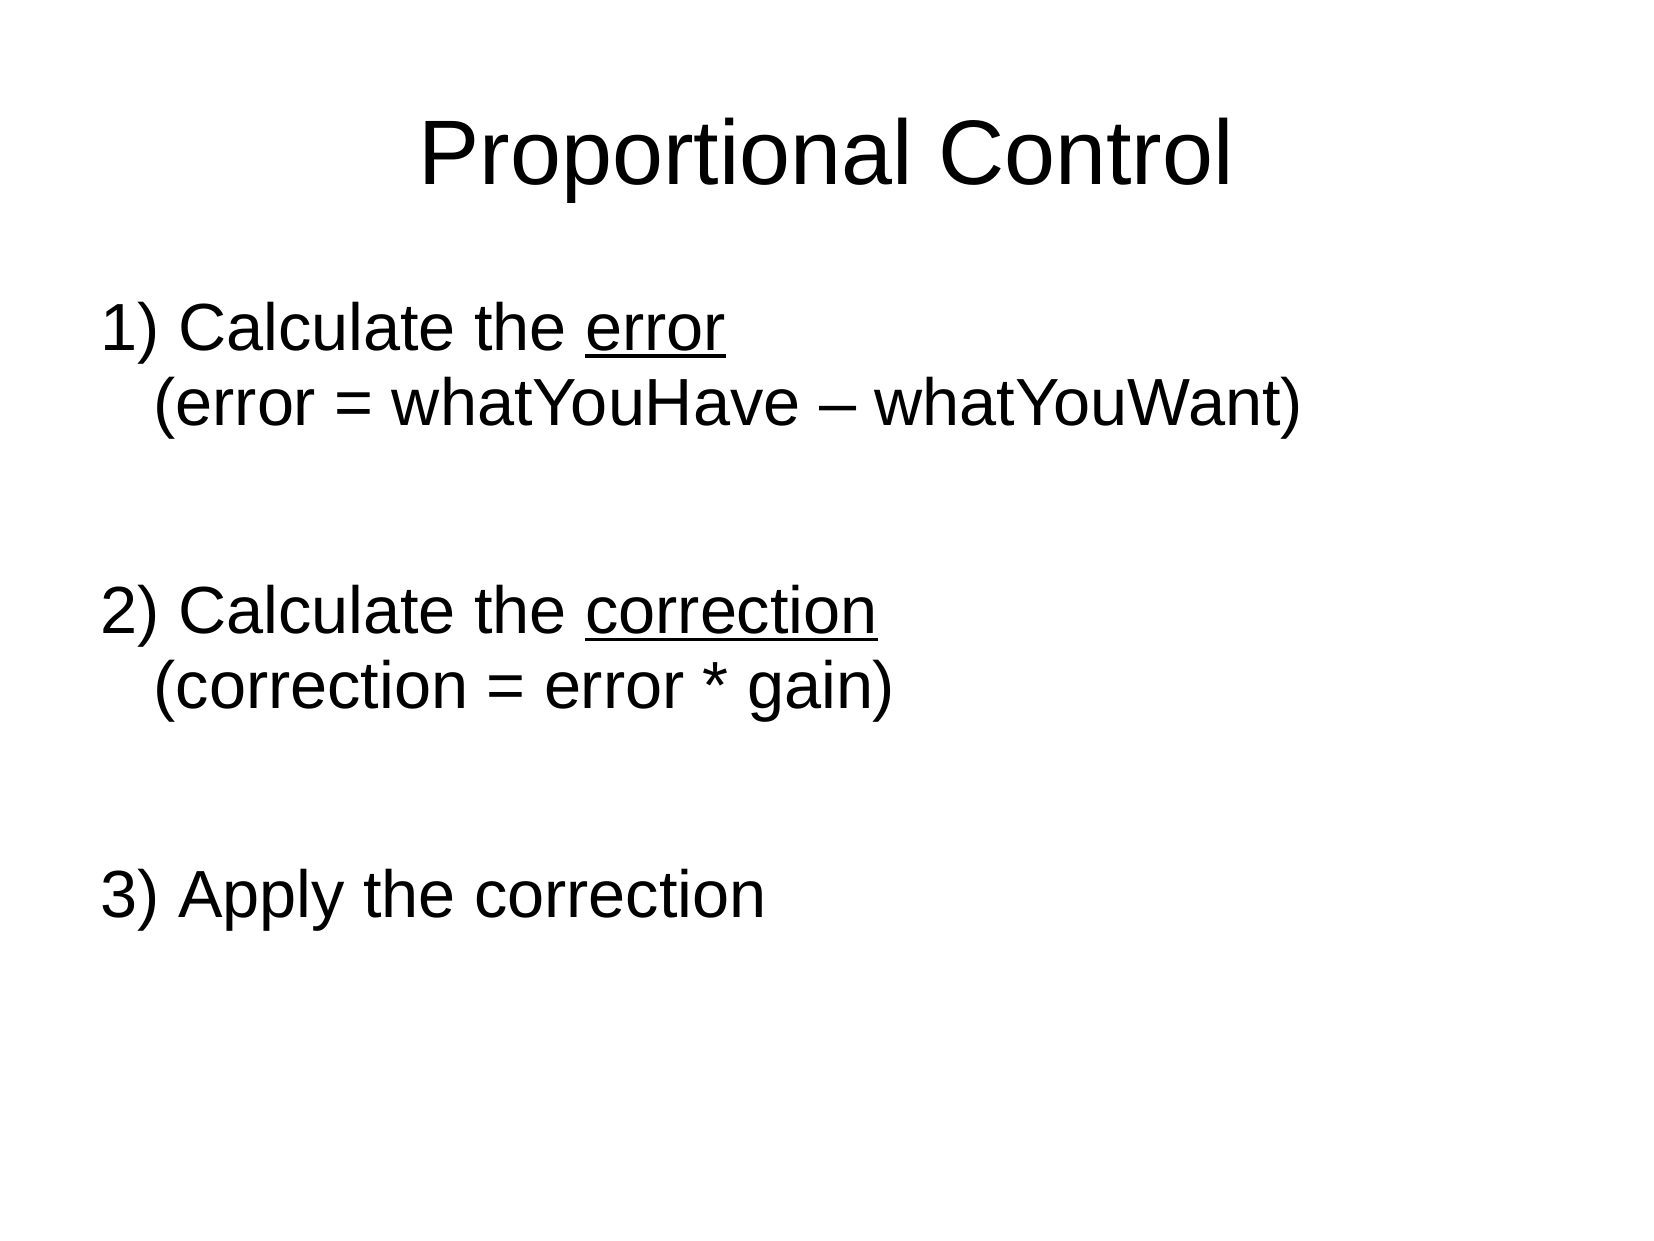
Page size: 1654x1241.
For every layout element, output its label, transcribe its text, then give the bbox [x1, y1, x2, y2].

list Calculate the error (error = whatYouHave – whatYouWant) Calculate the correction (correction = error * gain) Apply the correction [82, 290, 1571, 1010]
title Proportional Control [82, 49, 1571, 257]
